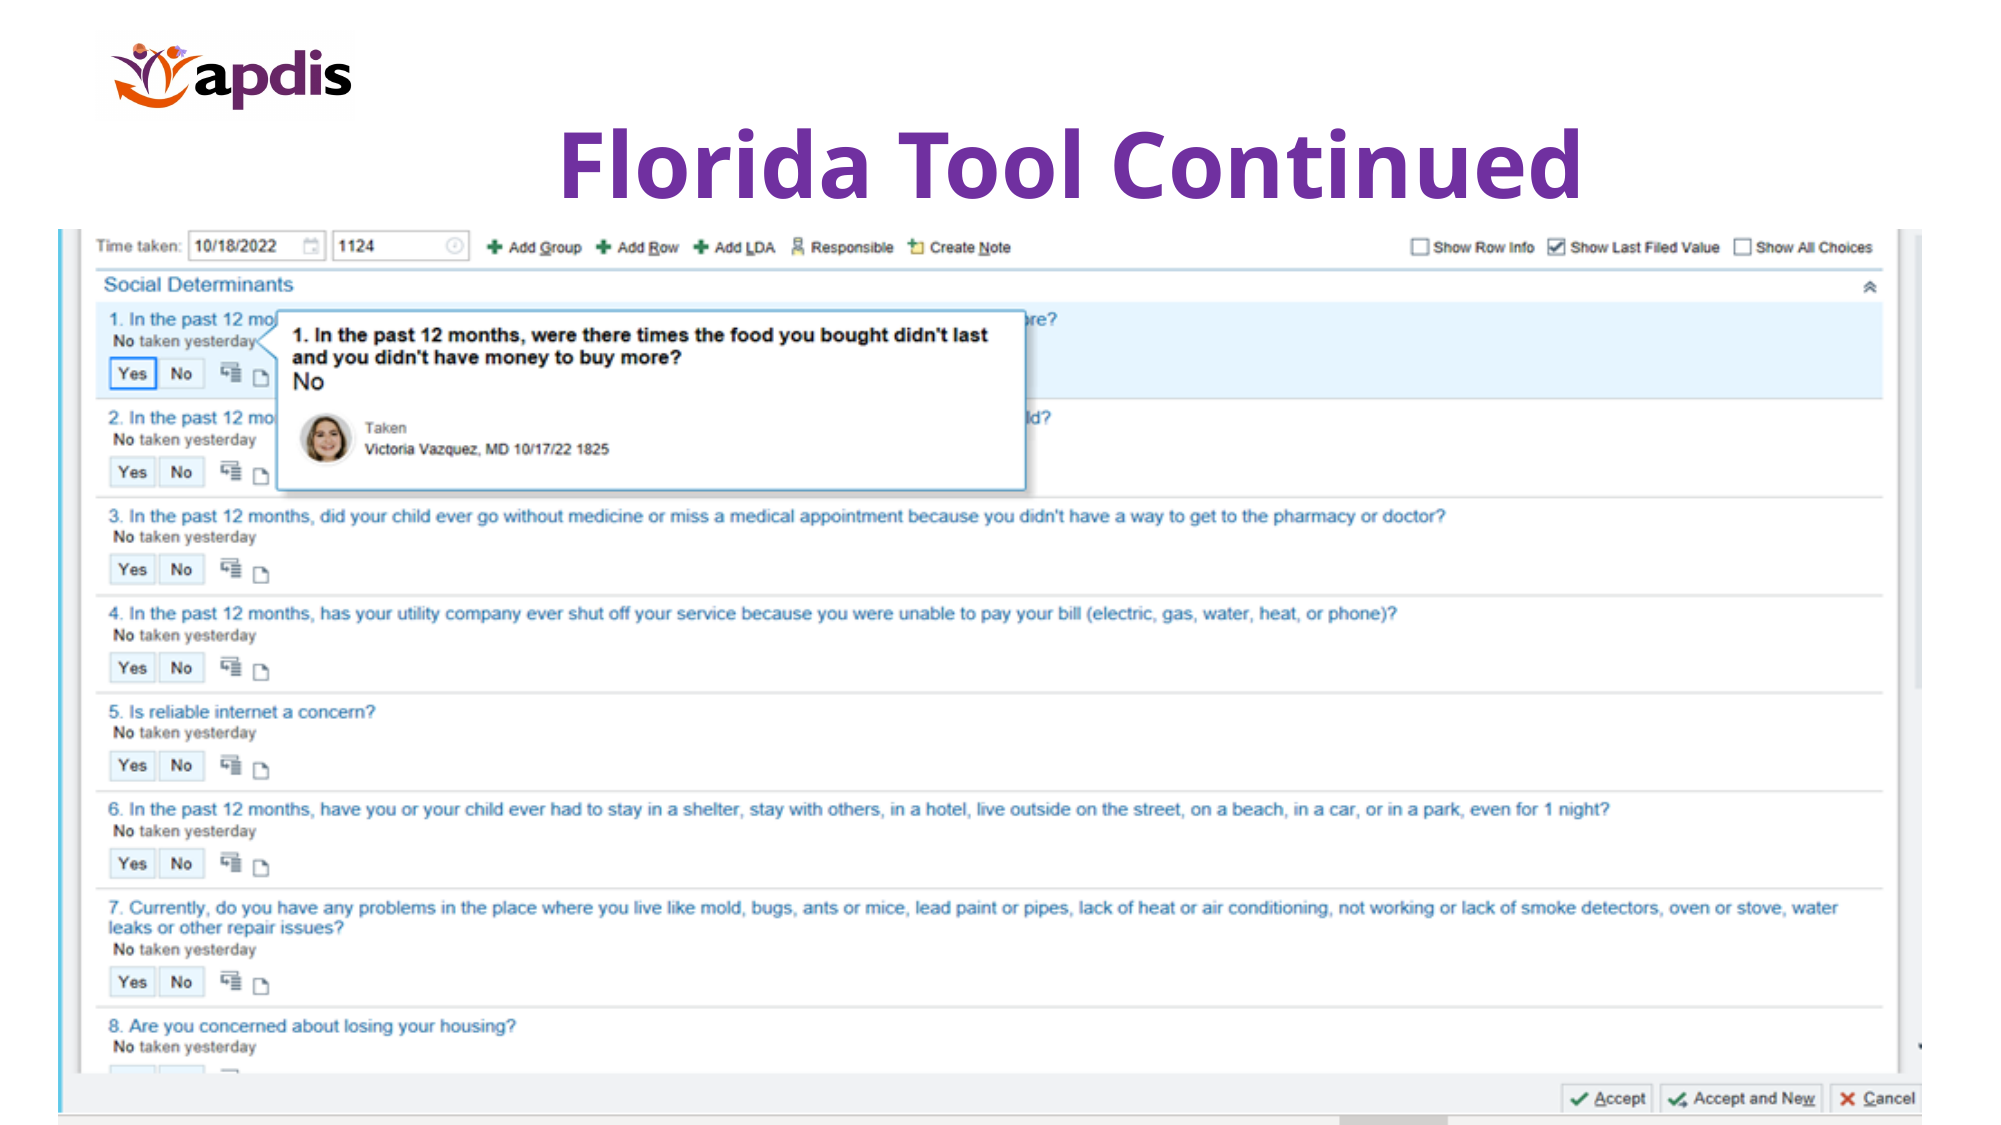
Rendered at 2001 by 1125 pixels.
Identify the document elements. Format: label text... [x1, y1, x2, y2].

title Florida Tool Continued [137, 59, 1863, 229]
picture [58, 229, 1922, 1125]
picture [95, 31, 355, 122]
